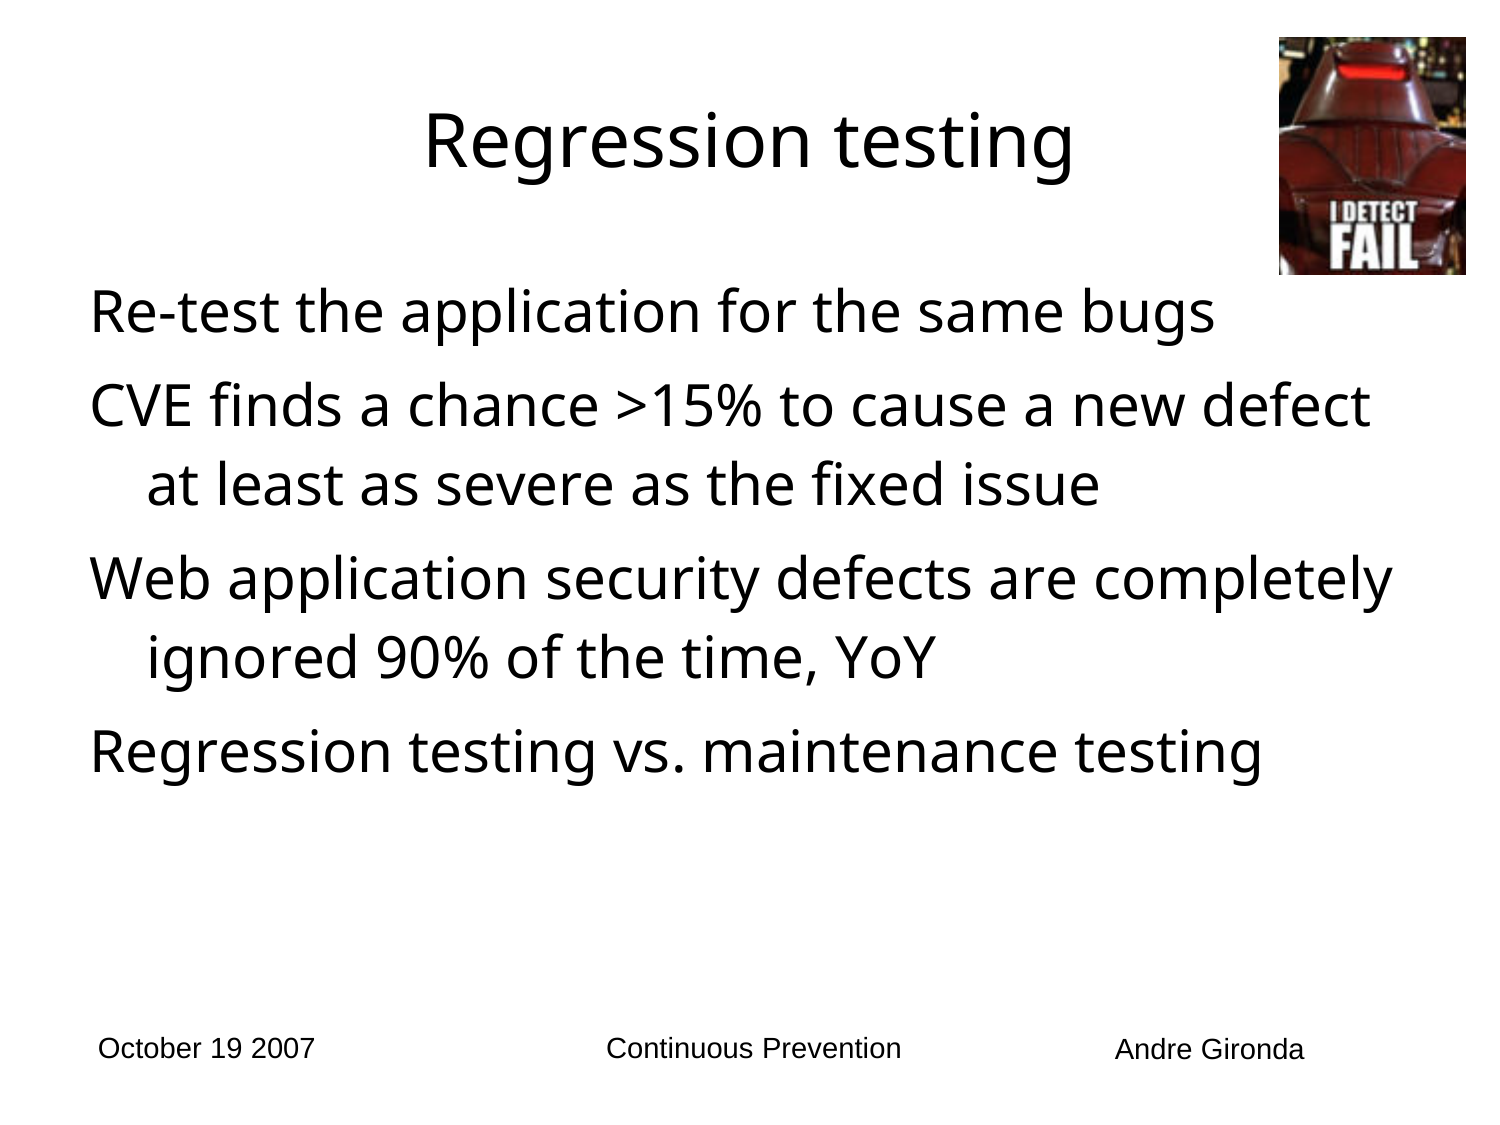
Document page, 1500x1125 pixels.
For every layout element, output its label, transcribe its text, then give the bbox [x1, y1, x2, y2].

title Regression testing [75, 45, 1279, 233]
picture [1279, 37, 1466, 276]
list Re-test the application for the same bugs CVE finds a chance >15% to cause a new defect at least as severe as the fixed issue Web application security defects are completely ignored 90% of the time, YoY Regression testing vs. maintenance testing [75, 262, 1426, 1006]
